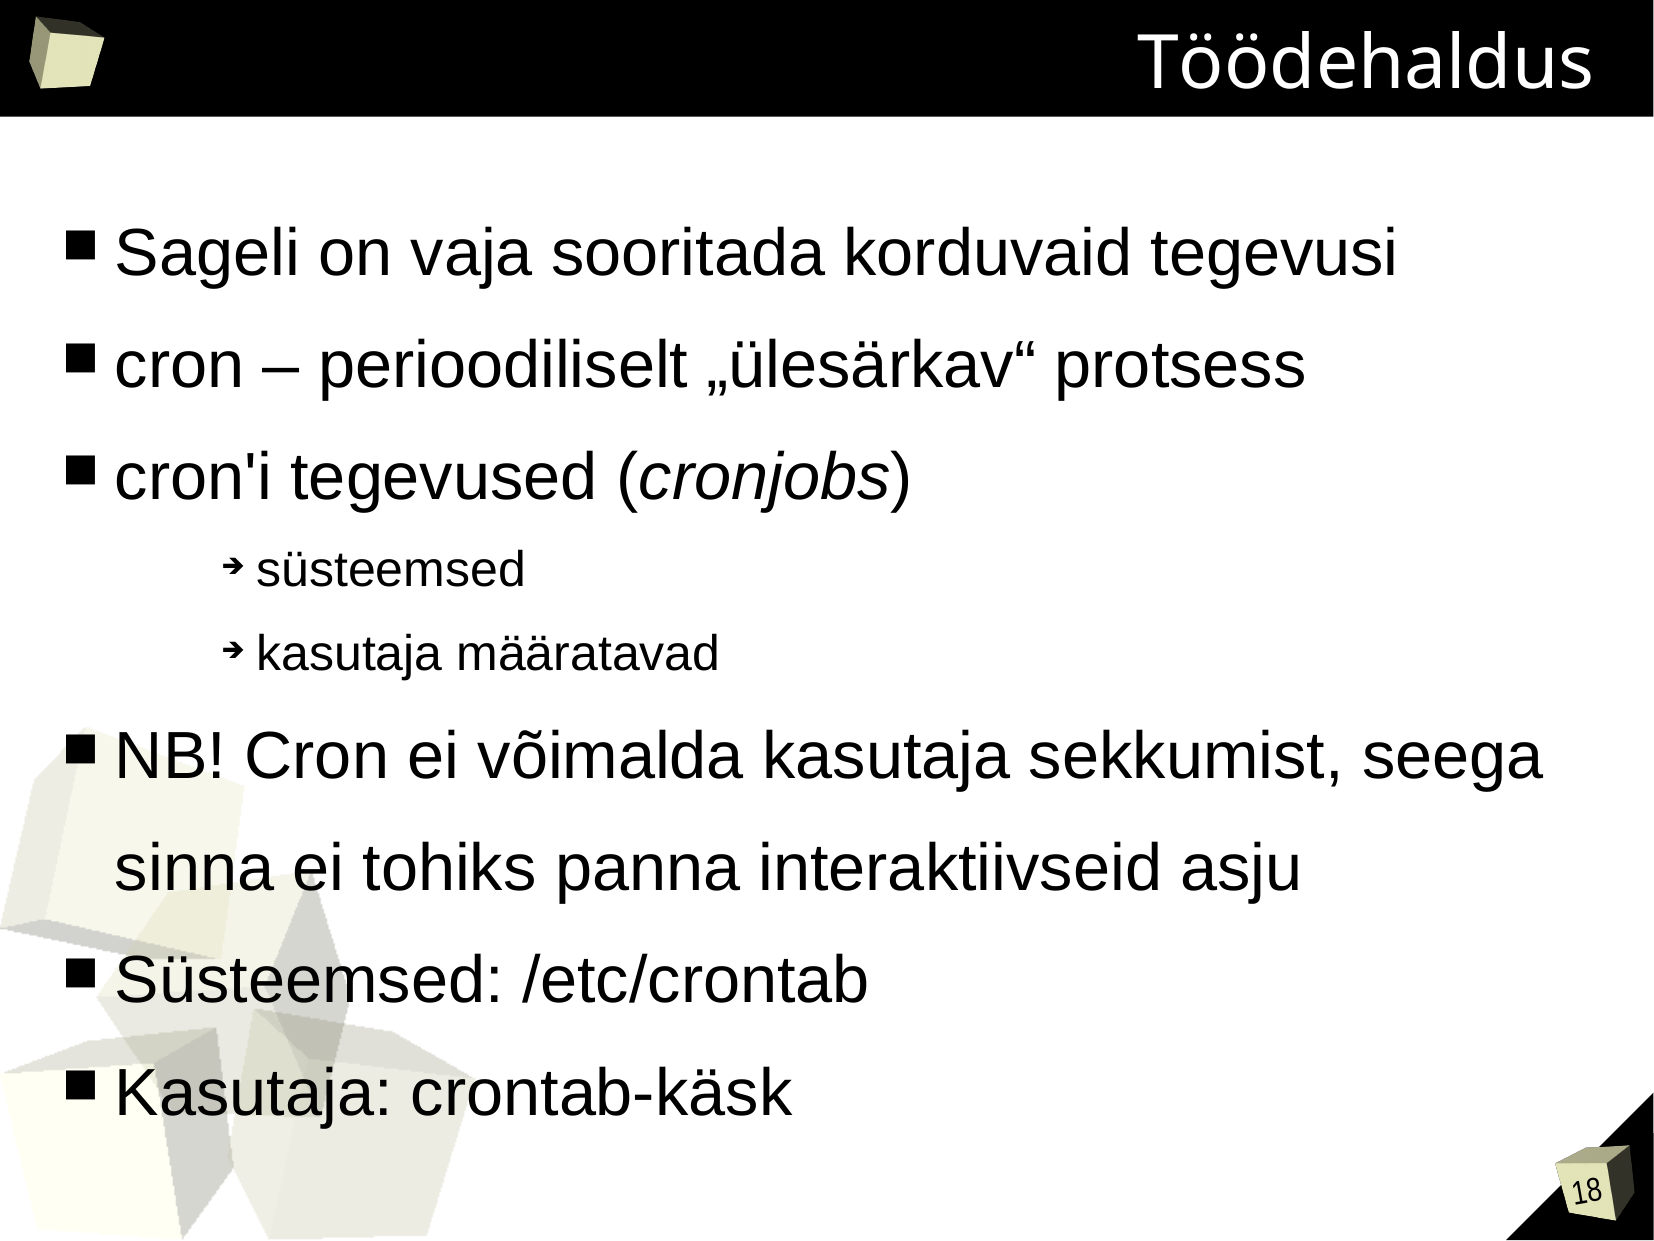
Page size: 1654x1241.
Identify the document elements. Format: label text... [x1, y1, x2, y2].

list Sageli on vaja sooritada korduvaid tegevusi cron – perioodiliselt „ülesärkav“ protsess cron'i tegevused (cronjobs) süsteemsed kasutaja määratavad NB! Cron ei võimalda kasutaja sekkumist, seega sinna ei tohiks panna interaktiivseid asju Süsteemsed: /etc/crontab Kasutaja: crontab-käsk [44, 177, 1611, 1214]
picture [0, 726, 477, 1241]
title Töödehaldus [118, 0, 1595, 119]
